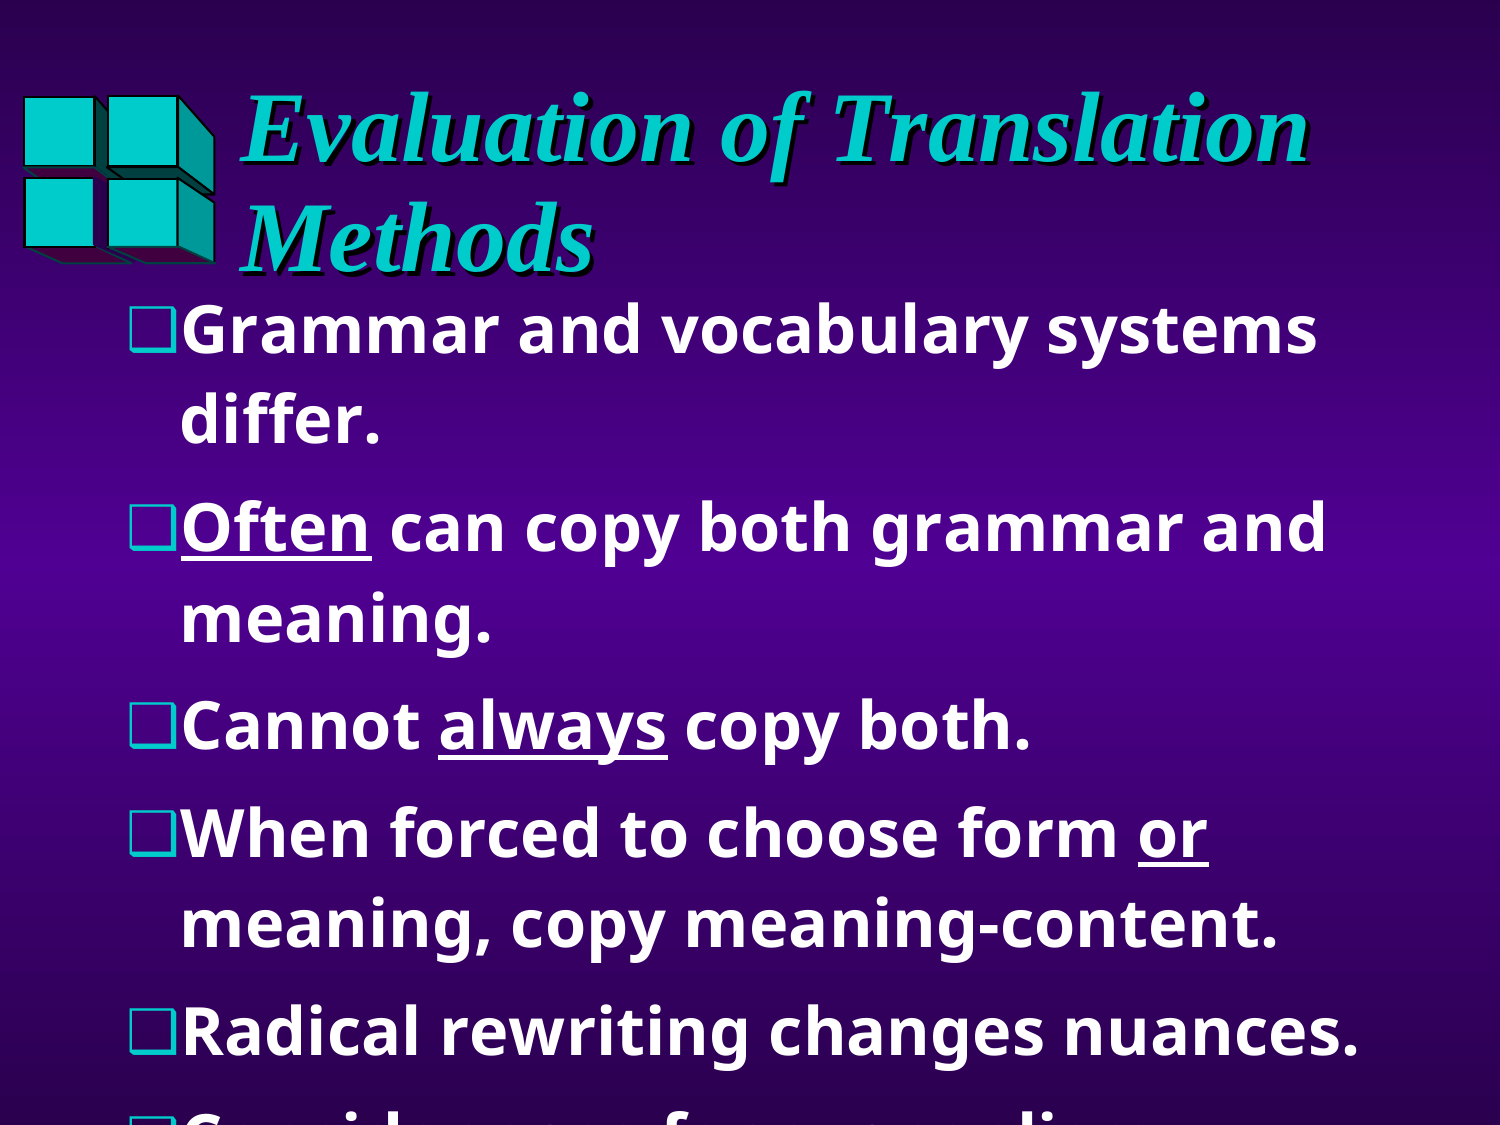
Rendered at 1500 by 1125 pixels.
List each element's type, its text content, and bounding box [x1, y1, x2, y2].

list Grammar and vocabulary systems differ. Often can copy both grammar and meaning. Cannot always copy both. When forced to choose form or meaning, copy meaning-content. Radical rewriting changes nuances. Consider ease for evangelism. [112, 274, 1450, 1113]
title Evaluation of Translation Methods [224, 64, 1388, 274]
